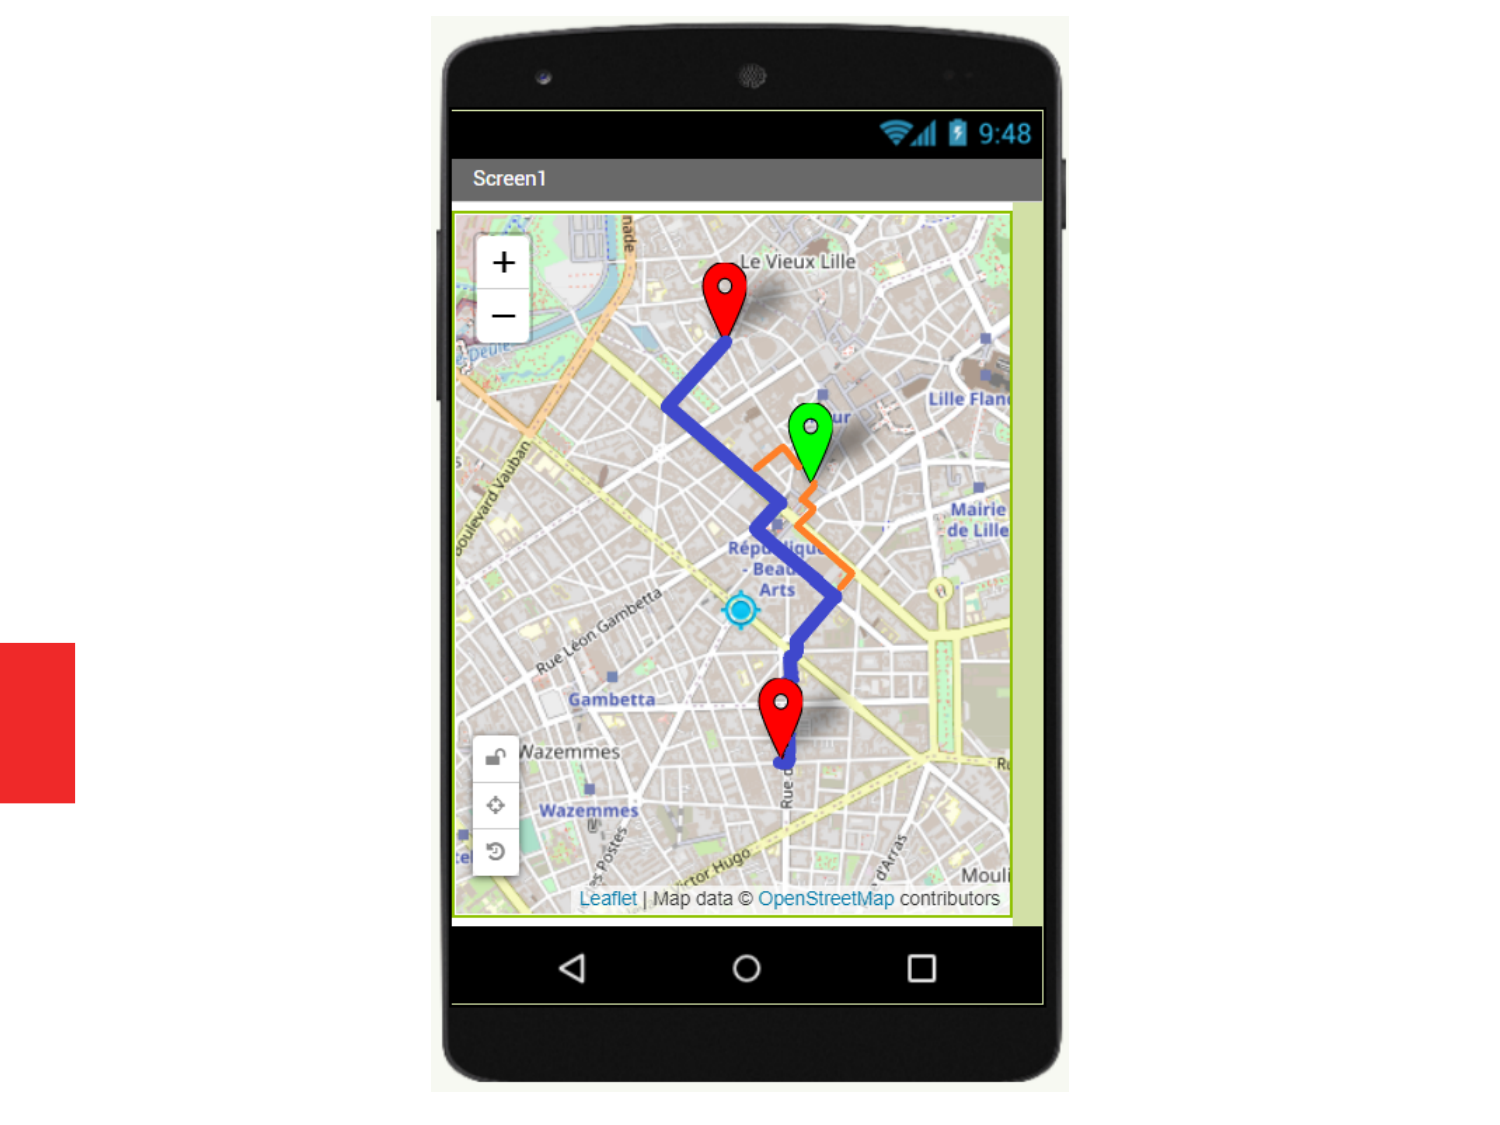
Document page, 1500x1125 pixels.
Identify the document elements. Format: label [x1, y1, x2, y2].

picture [431, 16, 1069, 1092]
